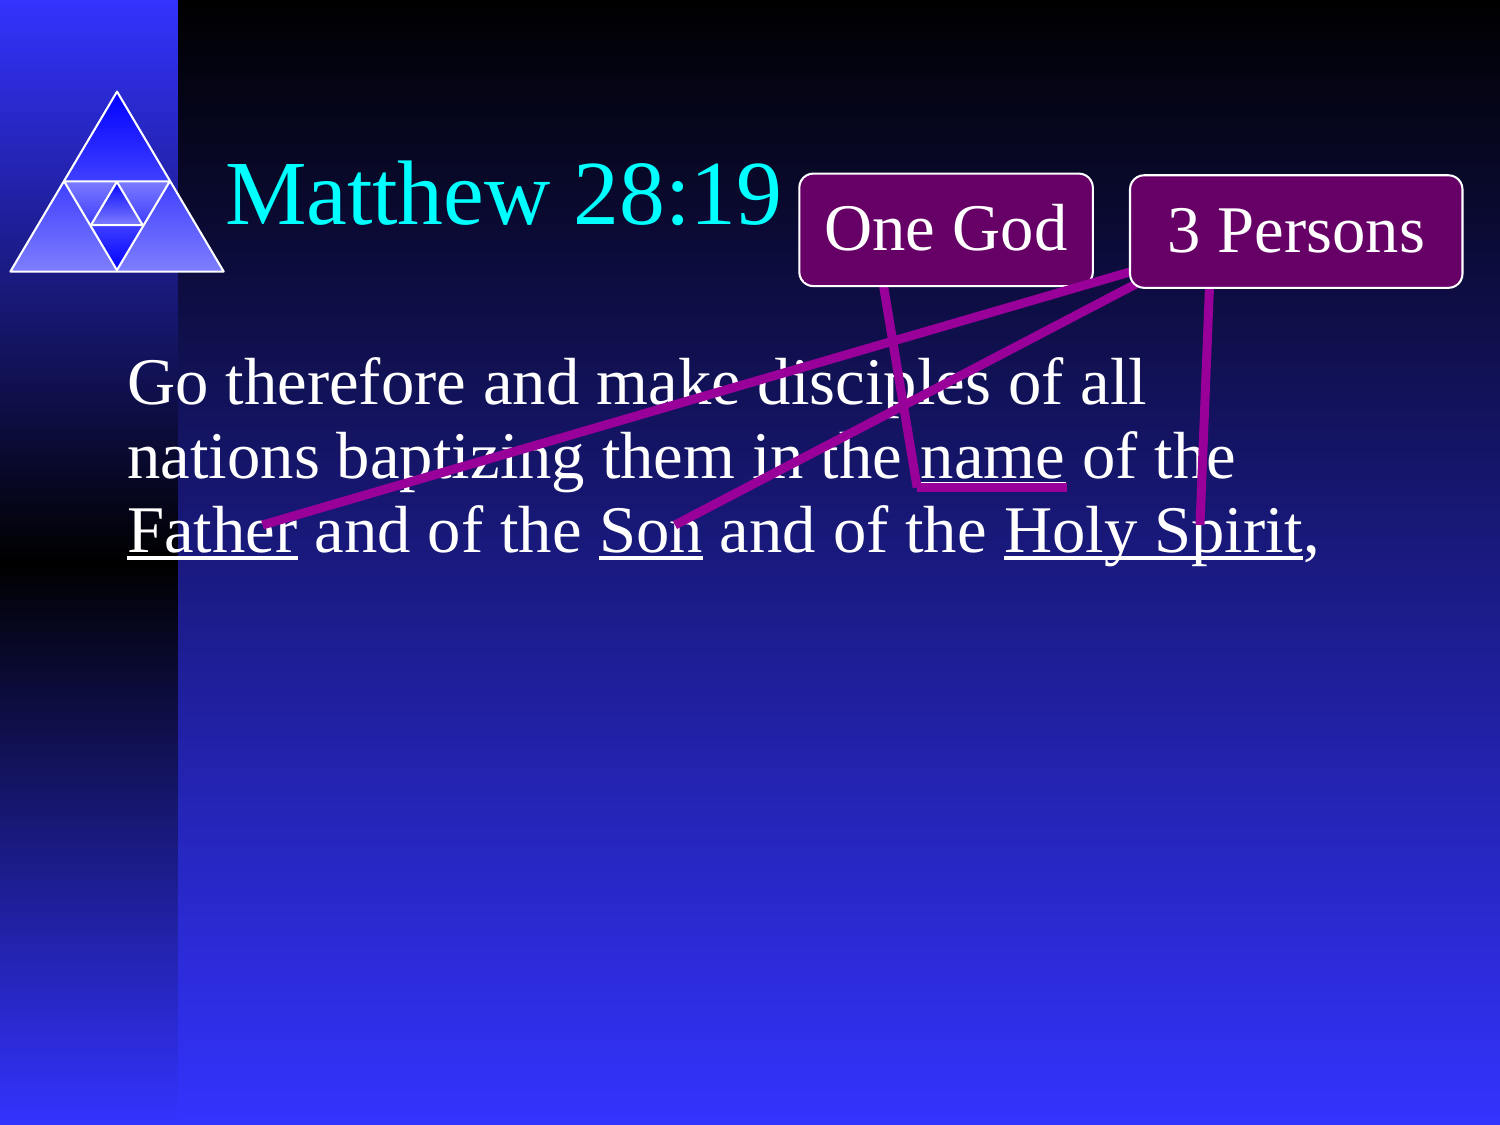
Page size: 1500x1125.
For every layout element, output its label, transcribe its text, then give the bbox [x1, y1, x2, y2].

title Matthew 28:19 [225, 99, 1463, 288]
title Matthew 28:19 [1095, 277, 1131, 288]
text_box One God [804, 178, 1089, 282]
text_box 3 Persons [1135, 179, 1458, 284]
text_box Go therefore and make disciples of all nations baptizing them in the name of the Father and of the Son and of the Holy Spirit, [899, 337, 1022, 398]
text_box Go therefore and make disciples of all nations baptizing them in the name of the Father and of the Son and of the Holy Spirit, [112, 337, 1351, 863]
text_box [799, 173, 1093, 287]
text_box [1130, 175, 1463, 288]
